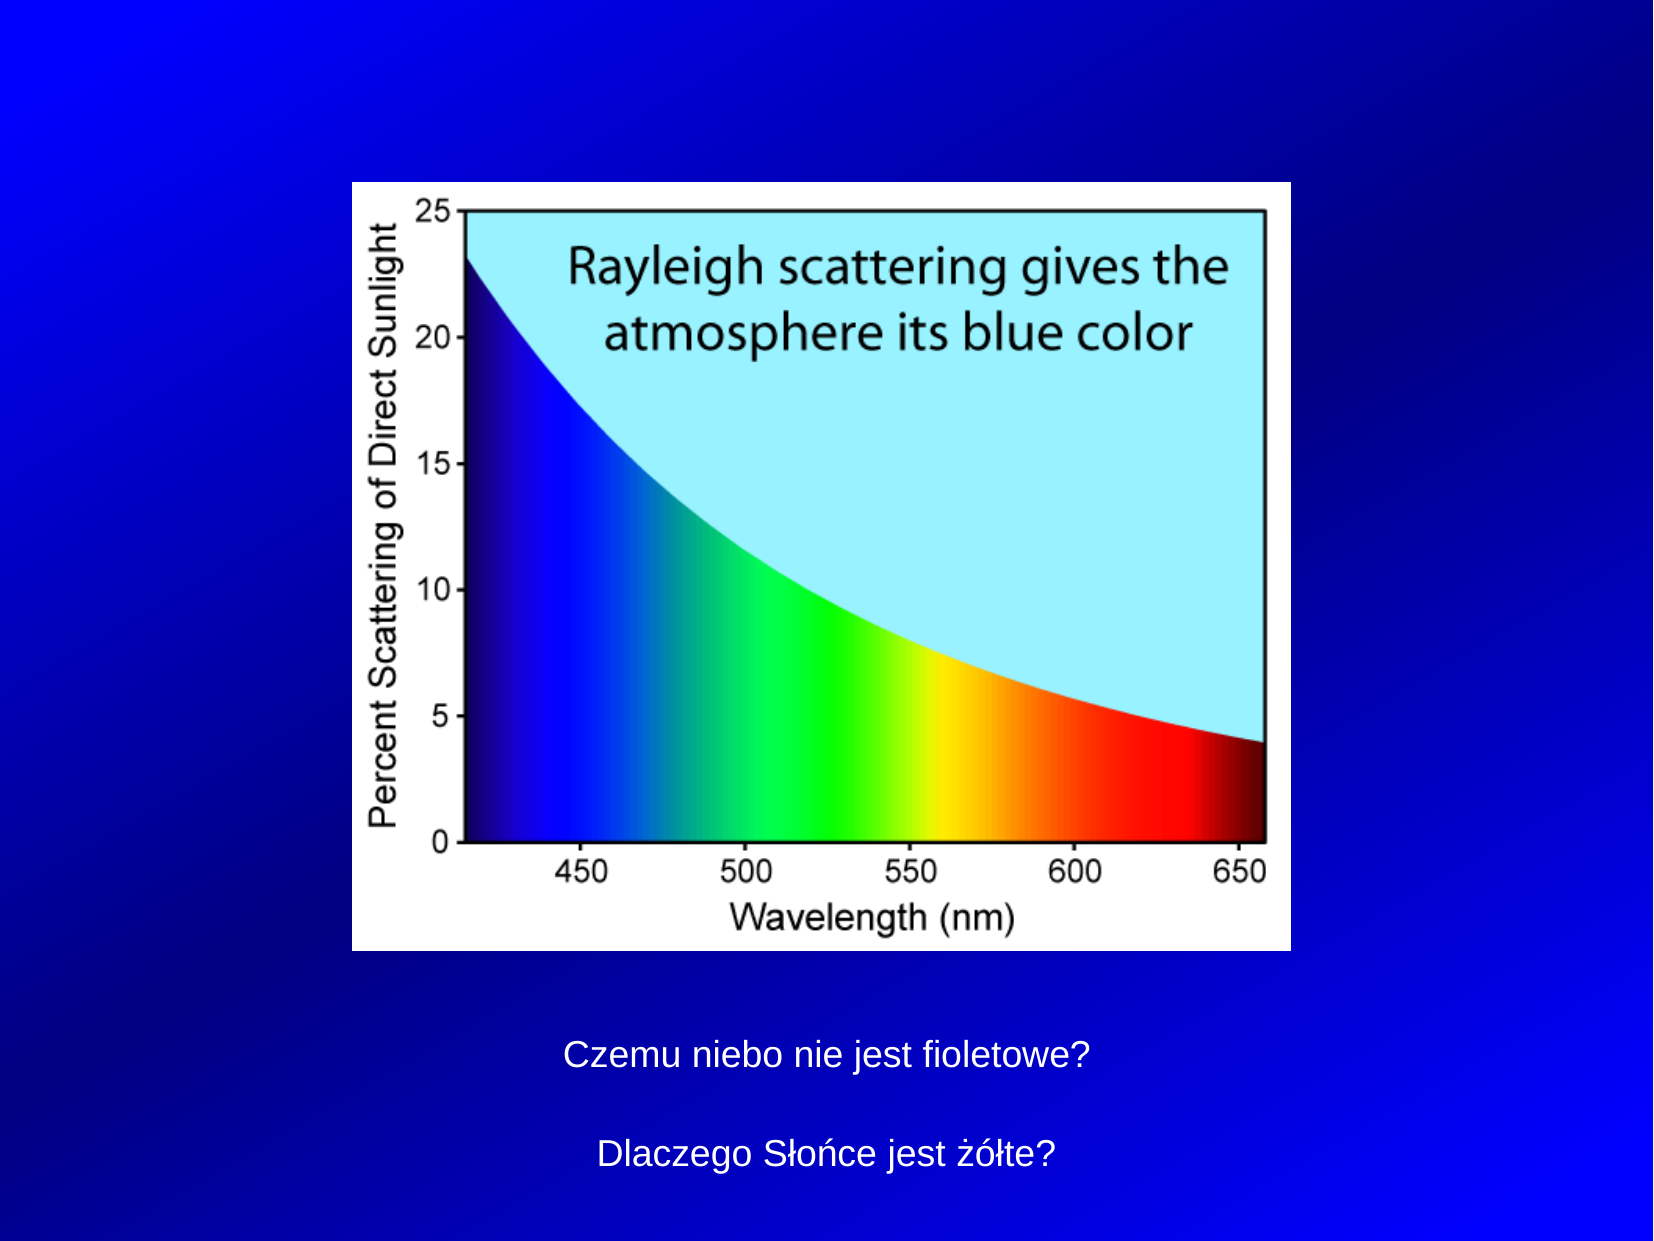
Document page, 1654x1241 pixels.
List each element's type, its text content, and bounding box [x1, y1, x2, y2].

picture [352, 182, 1291, 951]
text_box Czemu niebo nie jest fioletowe? [548, 1026, 1106, 1084]
text_box Dlaczego Słońce jest żółte? [581, 1124, 1072, 1182]
